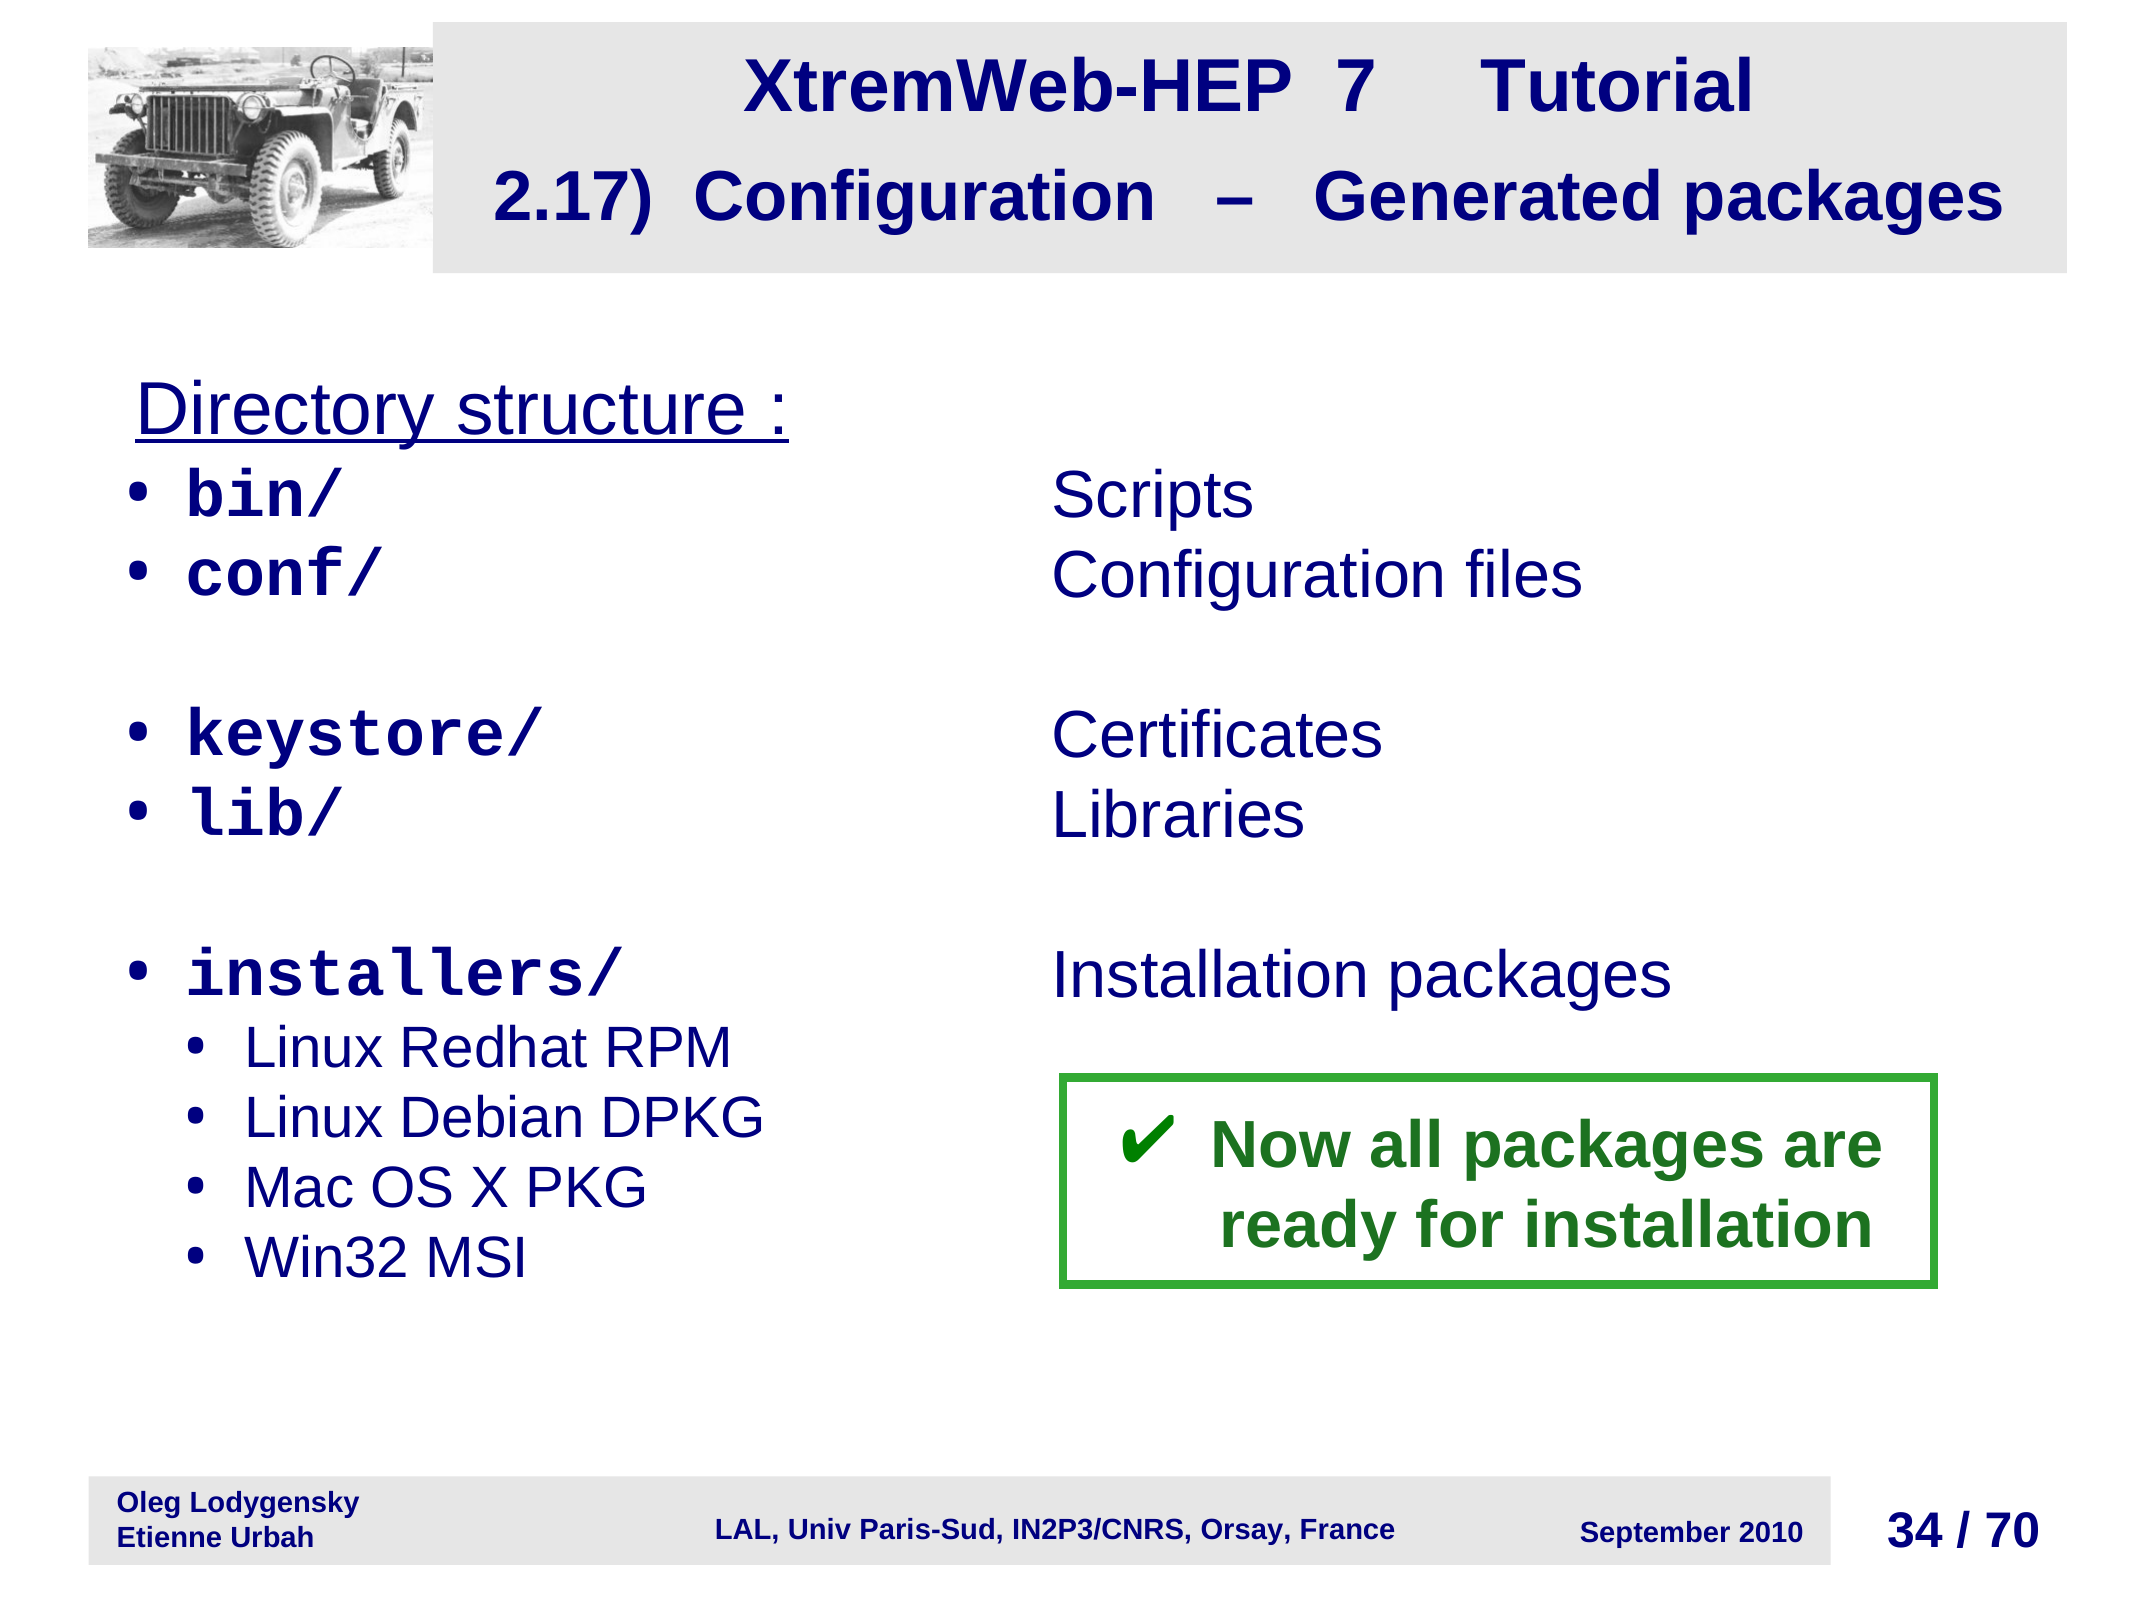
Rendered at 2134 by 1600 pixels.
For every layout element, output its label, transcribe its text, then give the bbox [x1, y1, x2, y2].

text_box Directory structure : bin/ conf/ keystore/ lib/ installers/ Linux Redhat RPM Linux Debian DPKG Mac OS X PKG Win32 MSI [125, 359, 800, 1289]
text_box Scripts Configuration files Certificates Libraries Installation packages [1041, 360, 2134, 995]
picture [88, 47, 433, 248]
text_box Now all packages are ready for installation [1062, 1077, 1935, 1285]
title 2.17) Configuration – Generated packages [442, 118, 2067, 266]
